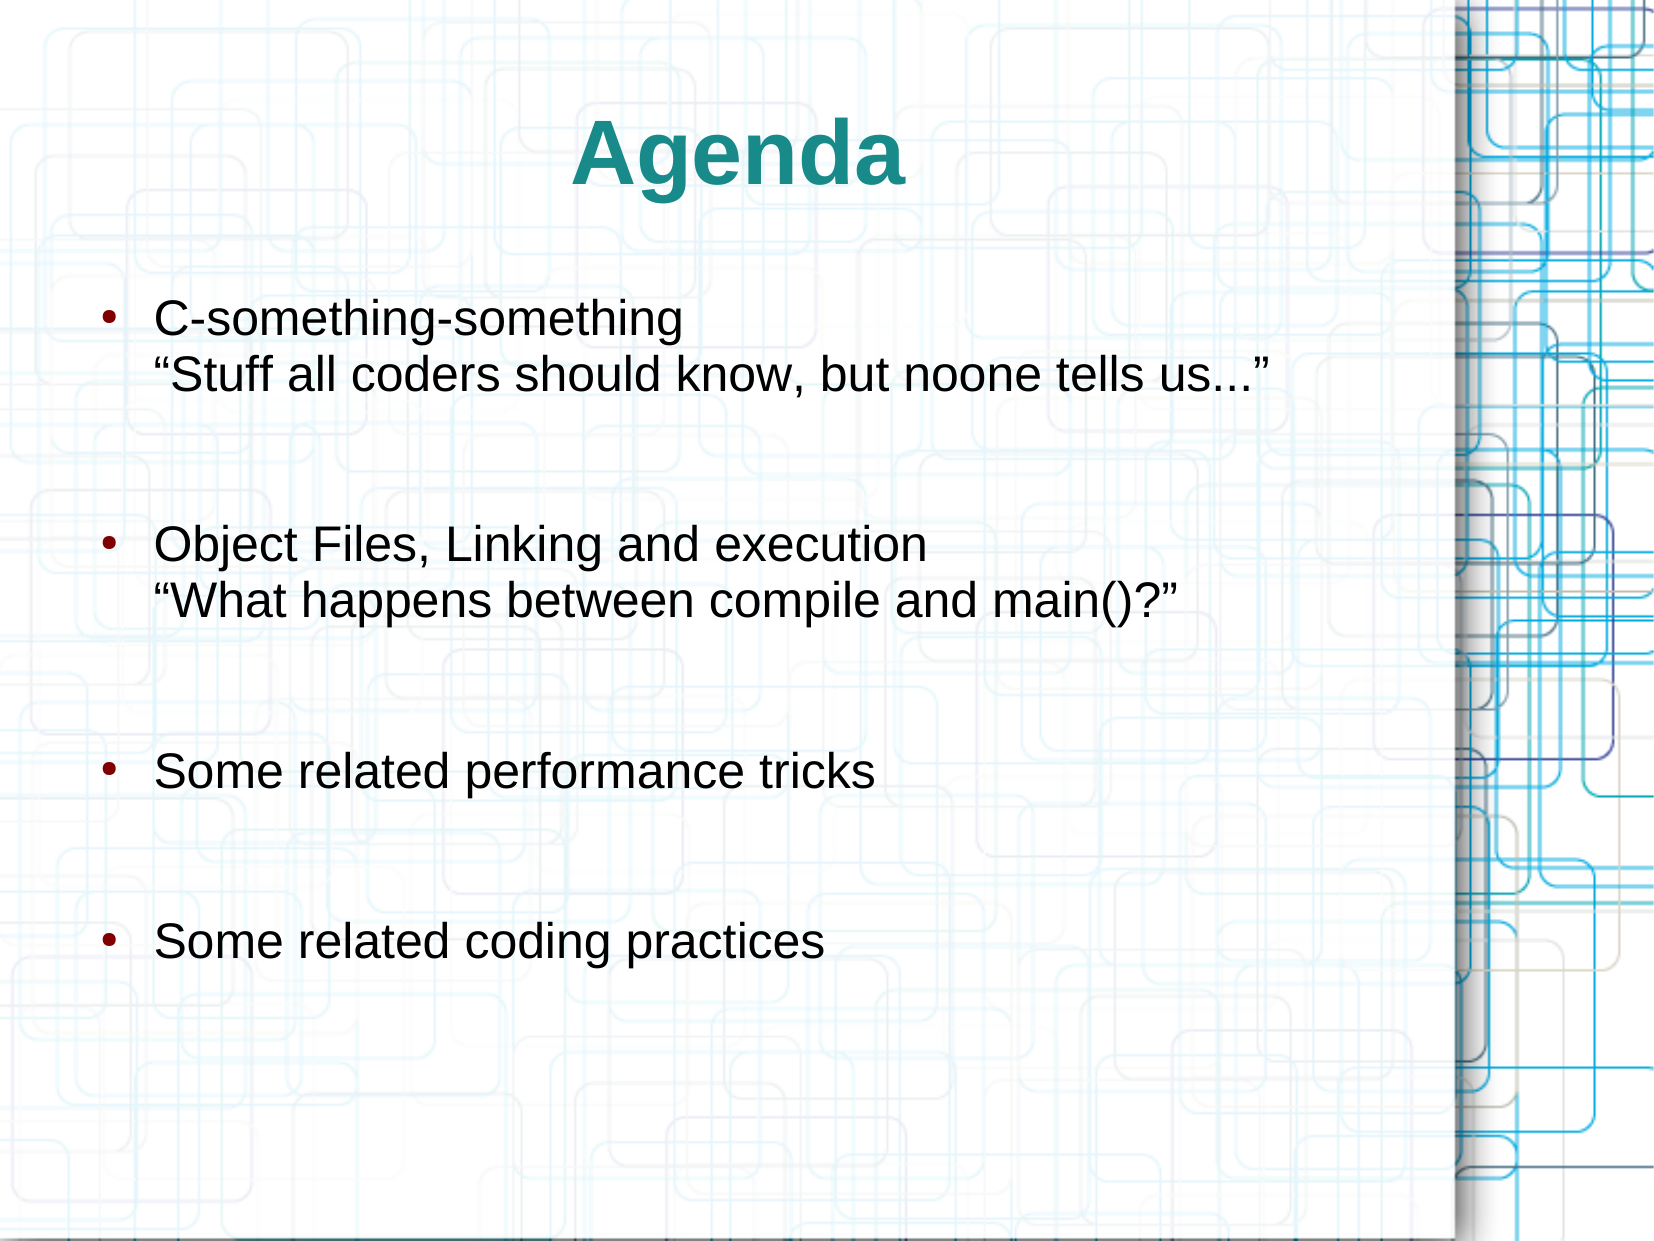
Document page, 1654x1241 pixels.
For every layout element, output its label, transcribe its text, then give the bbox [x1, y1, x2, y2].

title Agenda [59, 49, 1418, 257]
list C-something-something “Stuff all coders should know, but noone tells us...” Object Files, Linking and execution “What happens between compile and main()?” Some related performance tricks Some related coding practices [82, 290, 1418, 1109]
picture [0, 0, 1654, 1241]
